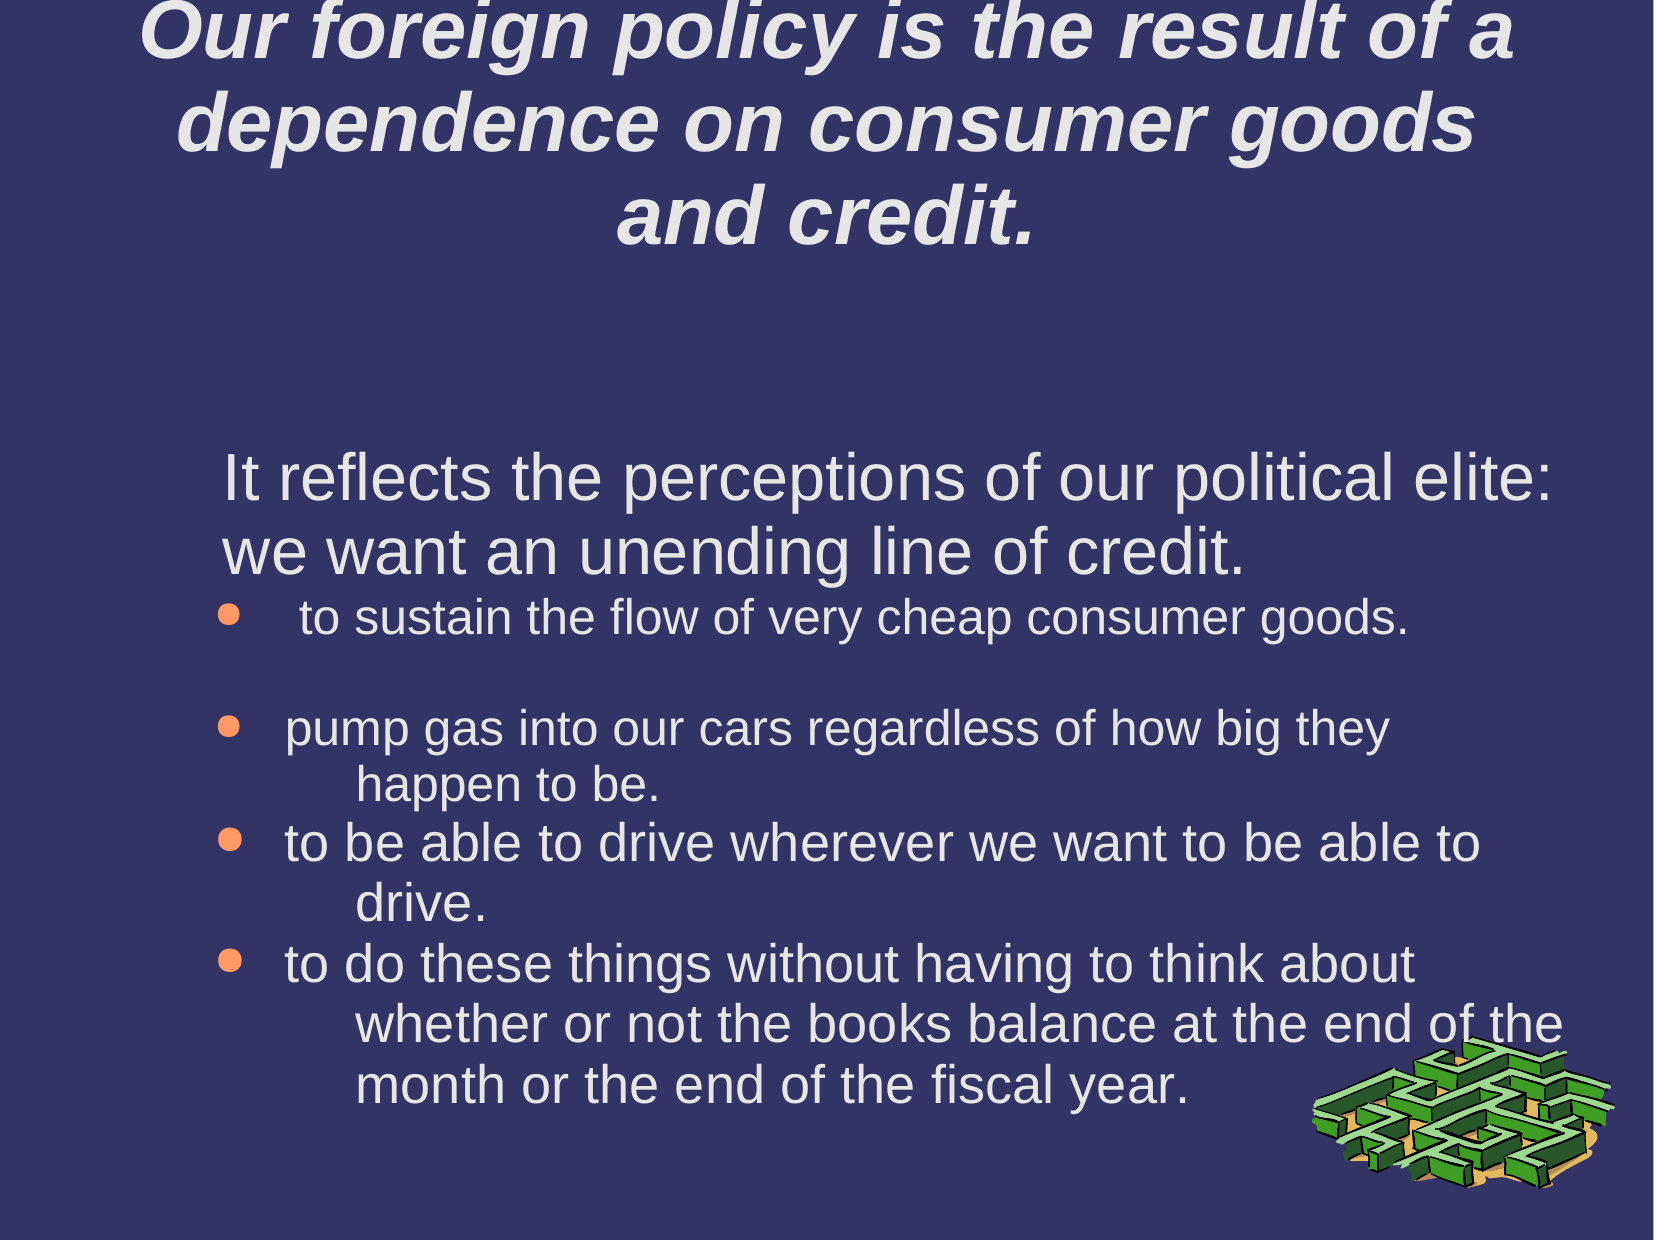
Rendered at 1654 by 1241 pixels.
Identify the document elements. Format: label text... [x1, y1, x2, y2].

list It reflects the perceptions of our political elite: we want an unending line of credit. to sustain the flow of very cheap consumer goods. pump gas into our cars regardless of how big they happen to be. to be able to drive wherever we want to be able to drive. to do these things without having to think about whether or not the books balance at the end of the month or the end of the fiscal year. [178, 364, 1570, 1132]
title Our foreign policy is the result of a dependence on consumer goods and credit. [121, 0, 1534, 263]
